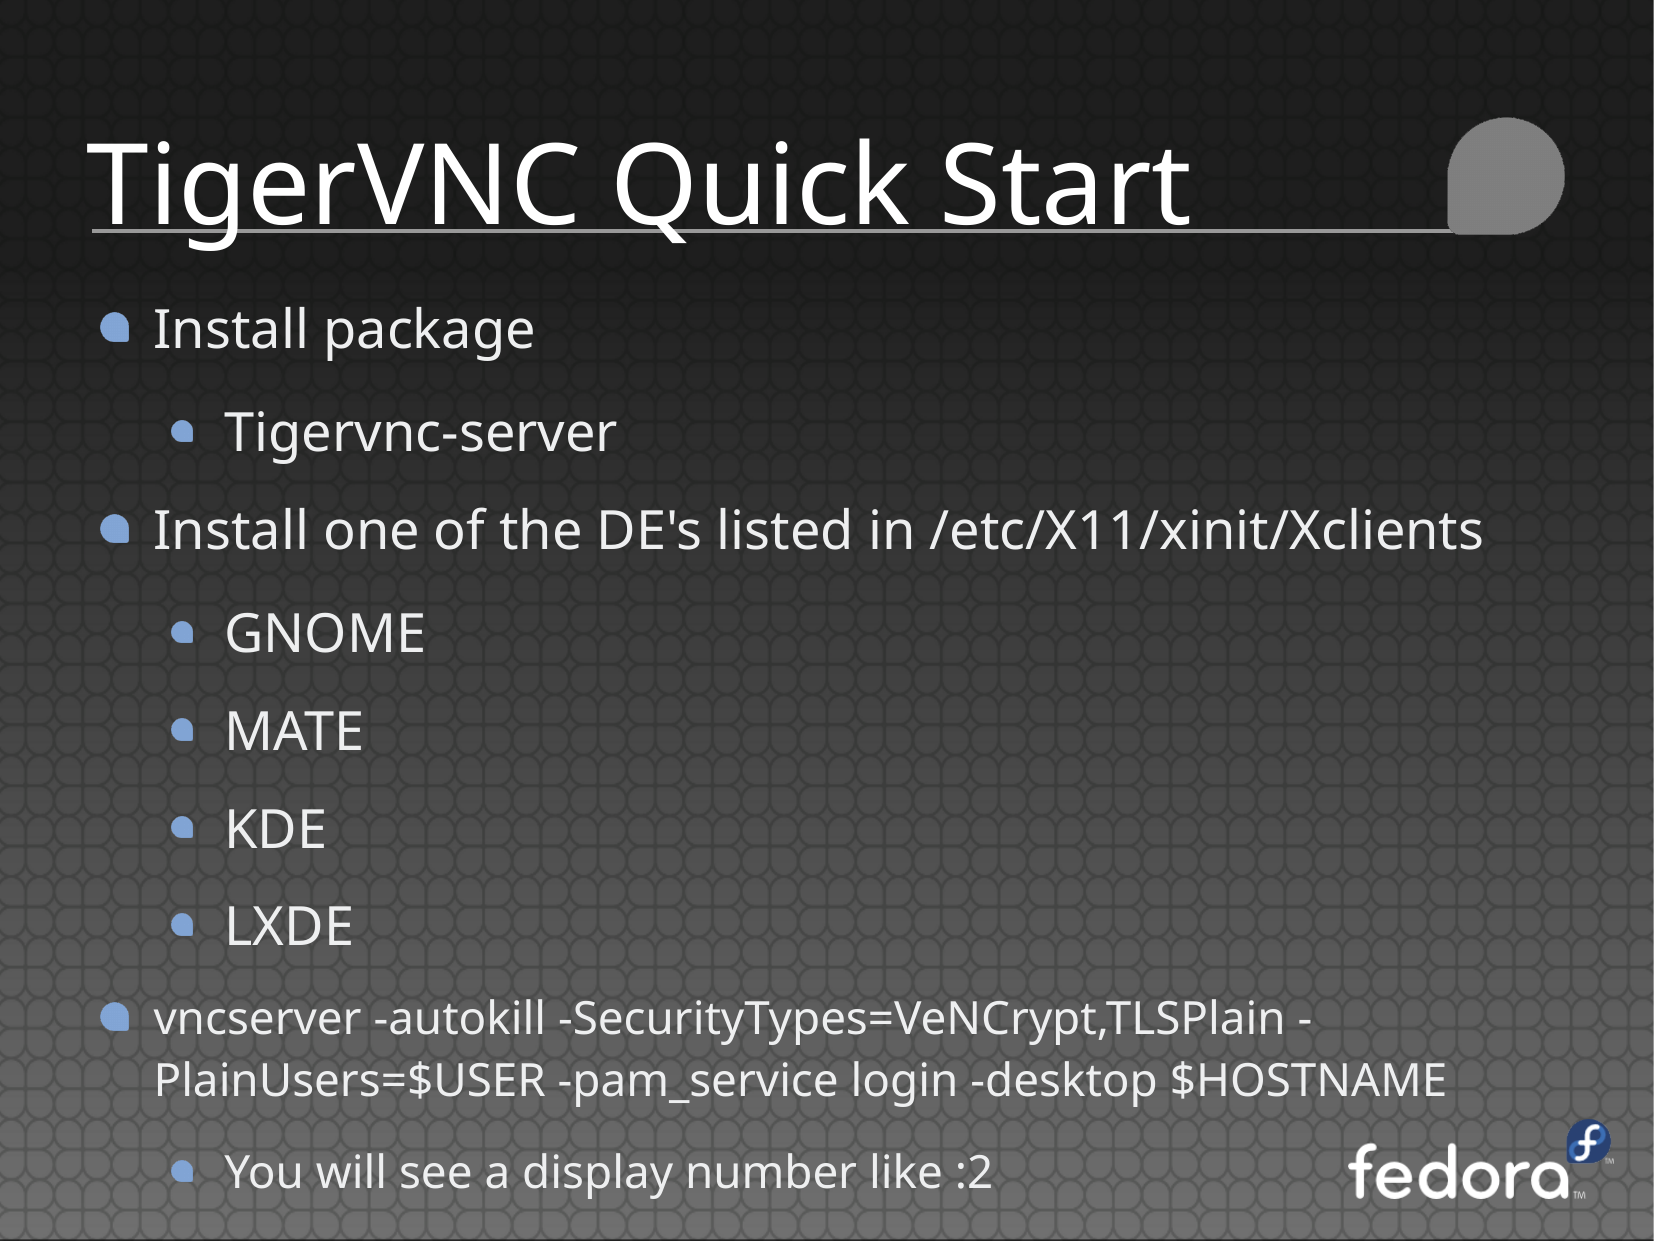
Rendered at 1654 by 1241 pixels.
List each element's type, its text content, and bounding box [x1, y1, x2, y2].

picture [0, 0, 1654, 1241]
list Install package Tigervnc-server Install one of the DE's listed in /etc/X11/xinit/Xclients GNOME MATE KDE LXDE vncserver -autokill -SecurityTypes=VeNCrypt,TLSPlain -PlainUsers=$USER -pam_service login -desktop $HOSTNAME You will see a display number like :2 [82, 290, 1571, 1161]
title TigerVNC Quick Start [86, 112, 1576, 249]
